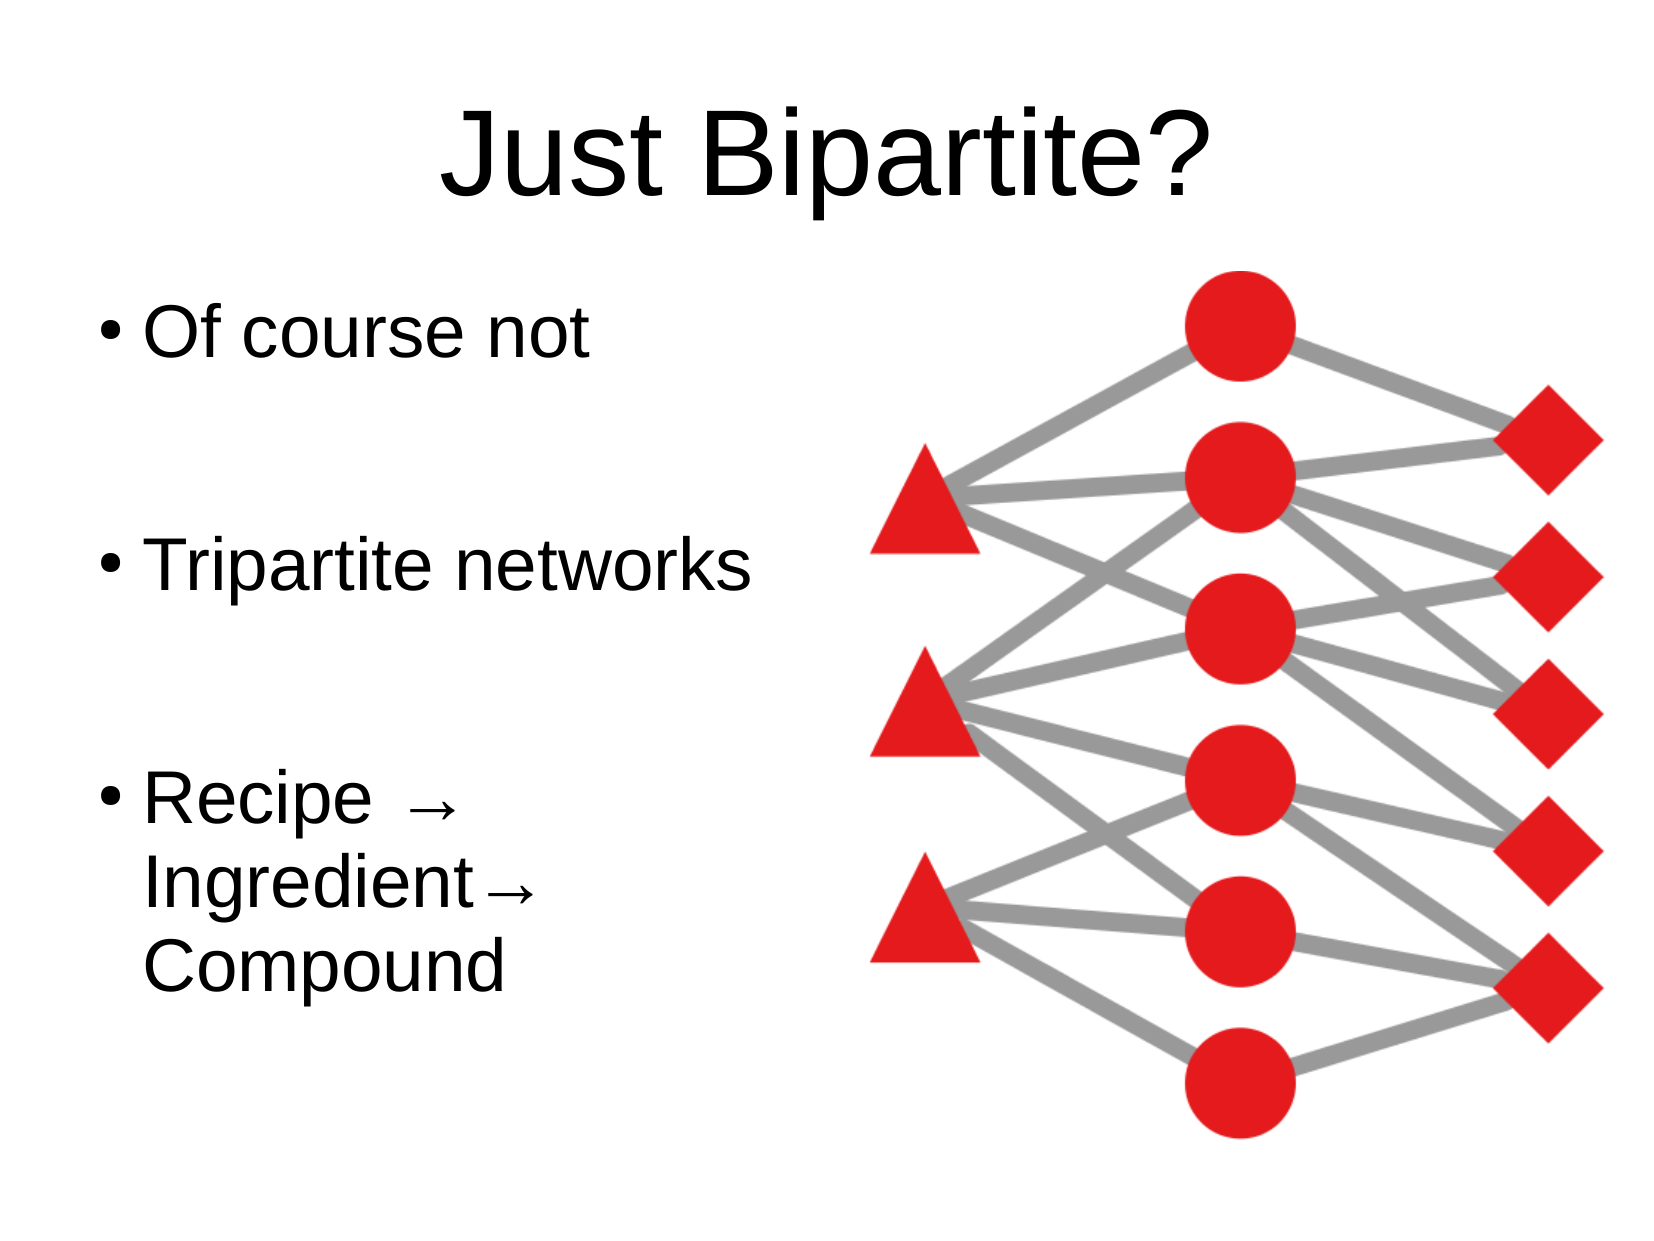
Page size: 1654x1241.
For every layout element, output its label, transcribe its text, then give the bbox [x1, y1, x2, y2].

title Just Bipartite? [82, 49, 1571, 257]
picture [869, 271, 1605, 1141]
list Of course not Tripartite networks Recipe → Ingredient→ Compound [82, 290, 809, 1010]
